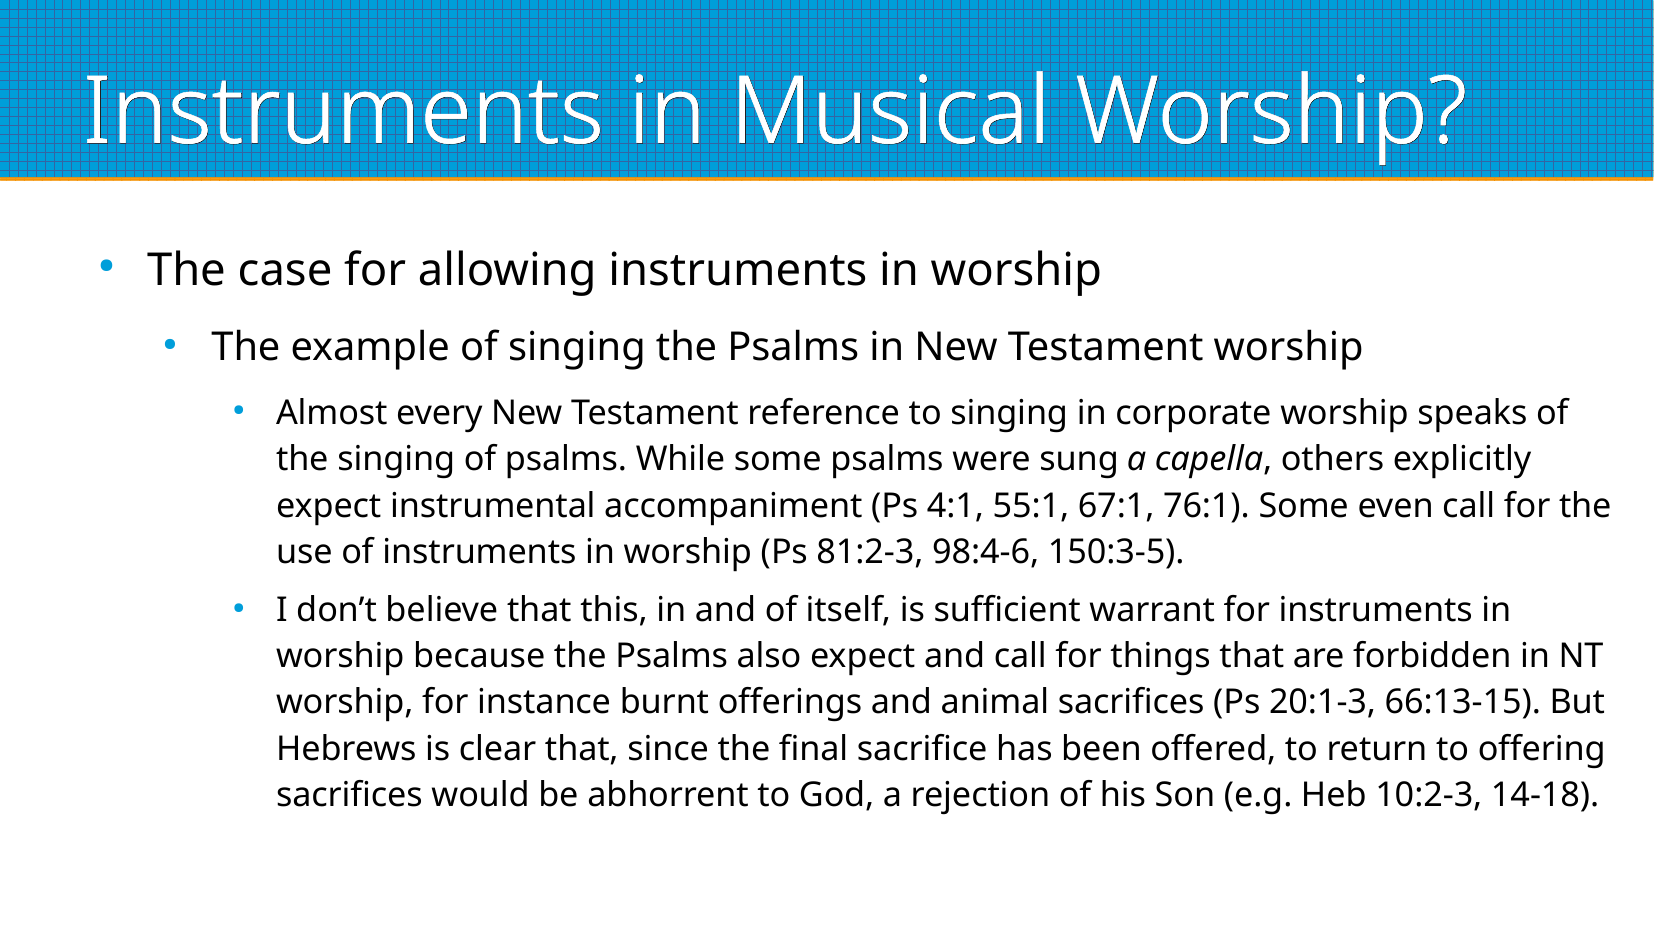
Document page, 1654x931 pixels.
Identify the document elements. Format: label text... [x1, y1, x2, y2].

title Instruments in Musical Worship? [82, 14, 1571, 171]
list The case for allowing instruments in worship The example of singing the Psalms in New Testament worship Almost every New Testament reference to singing in corporate worship speaks of the singing of psalms. While some psalms were sung a capella, others explicitly expect instrumental accompaniment (Ps 4:1, 55:1, 67:1, 76:1). Some even call for the use of instruments in worship (Ps 81:2-3, 98:4-6, 150:3-5). I don’t believe that this, in and of itself, is sufficient warrant for instruments in worship because the Psalms also expect and call for things that are forbidden in NT worship, for instance burnt offerings and animal sacrifices (Ps 20:1-3, 66:13-15). But Hebrews is clear that, since the final sacrifice has been offered, to return to offering sacrifices would be abhorrent to God, a rejection of his Son (e.g. Heb 10:2-3, 14-18). [82, 236, 1613, 863]
